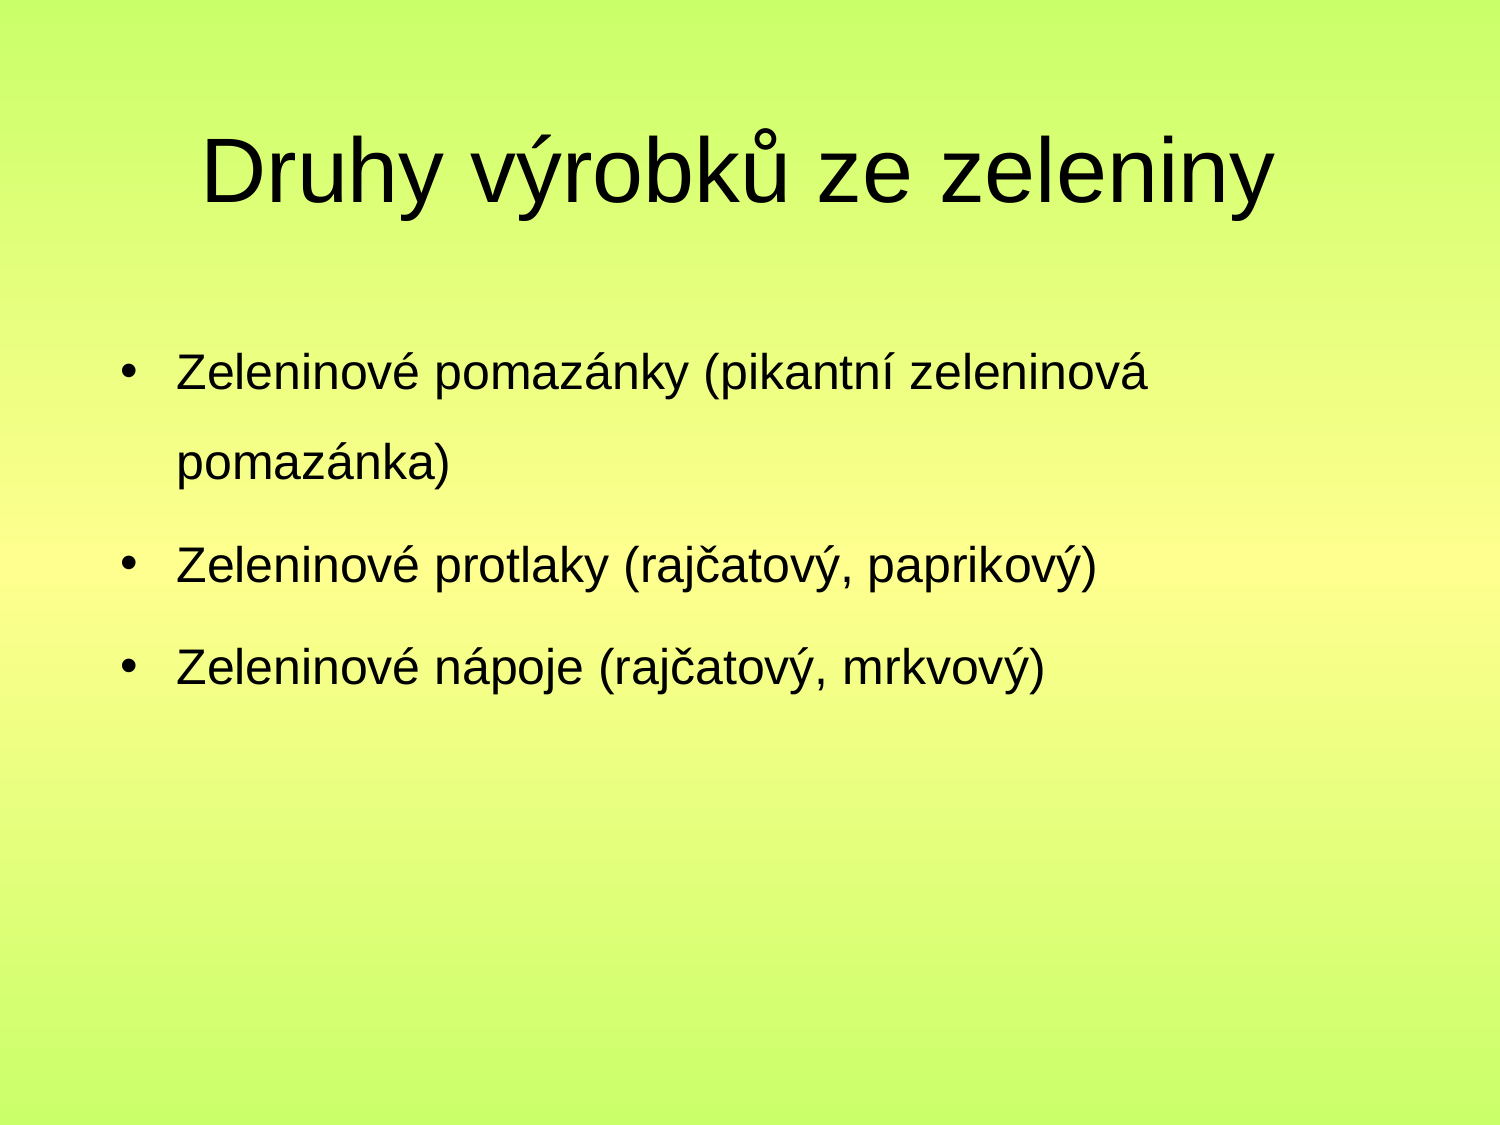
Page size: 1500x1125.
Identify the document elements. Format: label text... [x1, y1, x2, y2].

list Zeleninové pomazánky (pikantní zeleninová pomazánka) Zeleninové protlaky (rajčatový, paprikový) Zeleninové nápoje (rajčatový, mrkvový) [105, 302, 1388, 965]
title Druhy výrobků ze zeleniny [64, 90, 1413, 243]
